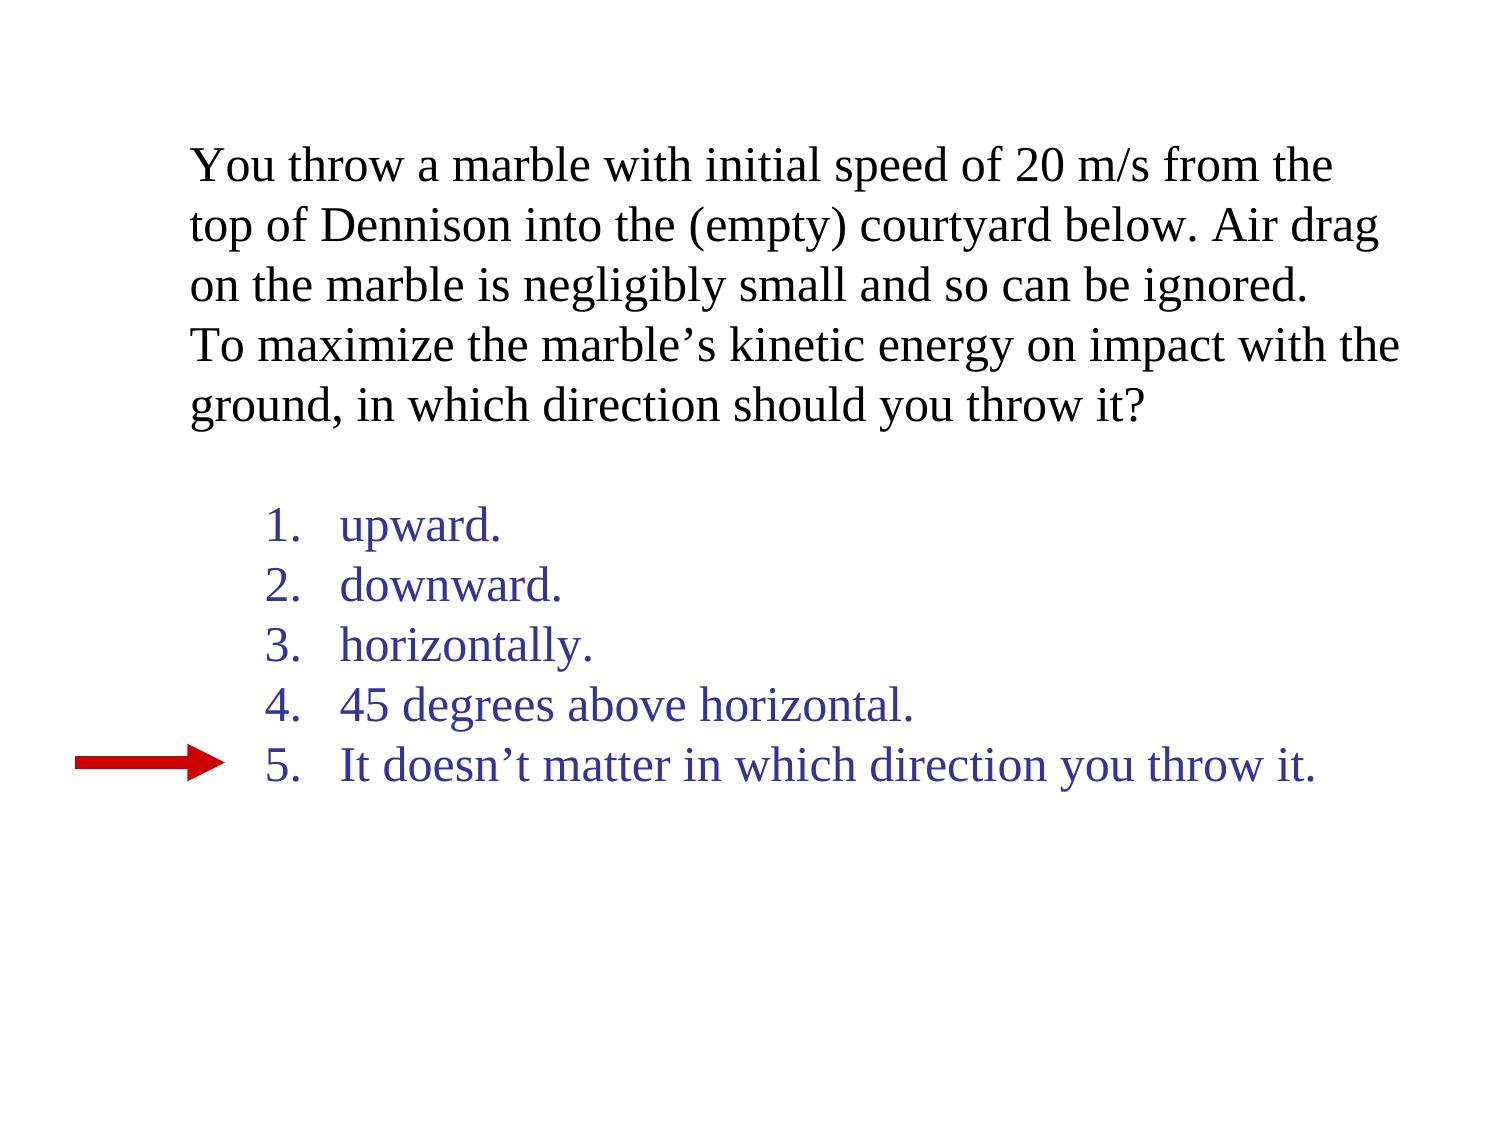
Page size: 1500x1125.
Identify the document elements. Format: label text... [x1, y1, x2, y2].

text_box You throw a marble with initial speed of 20 m/s from the top of Dennison into the (empty) courtyard below. Air drag on the marble is negligibly small and so can be ignored. To maximize the marble’s kinetic energy on impact with the ground, in which direction should you throw it? upward. downward. horizontally. 45 degrees above horizontal. It doesn’t matter in which direction you throw it. [174, 123, 1500, 799]
